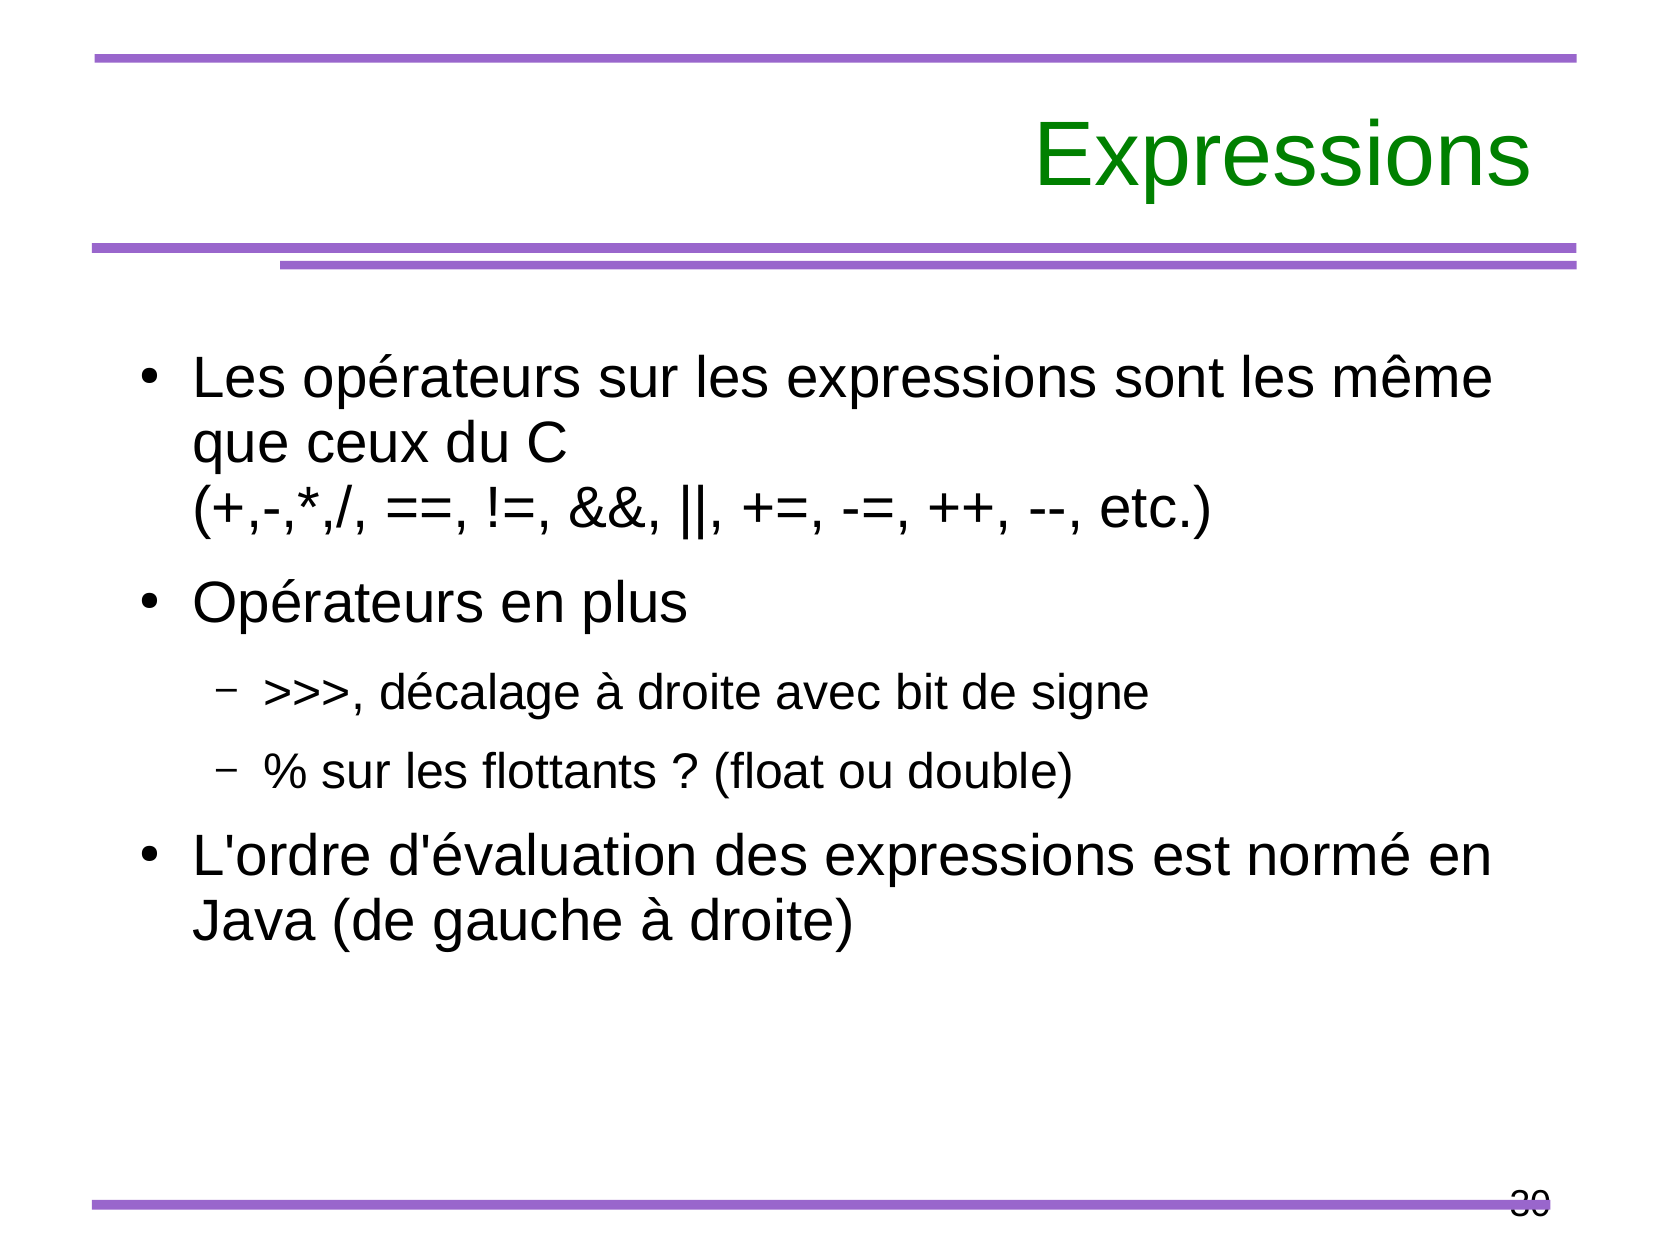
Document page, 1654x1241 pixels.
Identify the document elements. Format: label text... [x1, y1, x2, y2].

title Expressions [121, 49, 1534, 257]
list Les opérateurs sur les expressions sont les même que ceux du C (+,-,*,/, ==, !=, &&, ||, +=, -=, ++, --, etc.) Opérateurs en plus >>>, décalage à droite avec bit de signe % sur les flottants ? (float ou double) L'ordre d'évaluation des expressions est normé en Java (de gauche à droite) [121, 344, 1534, 1127]
